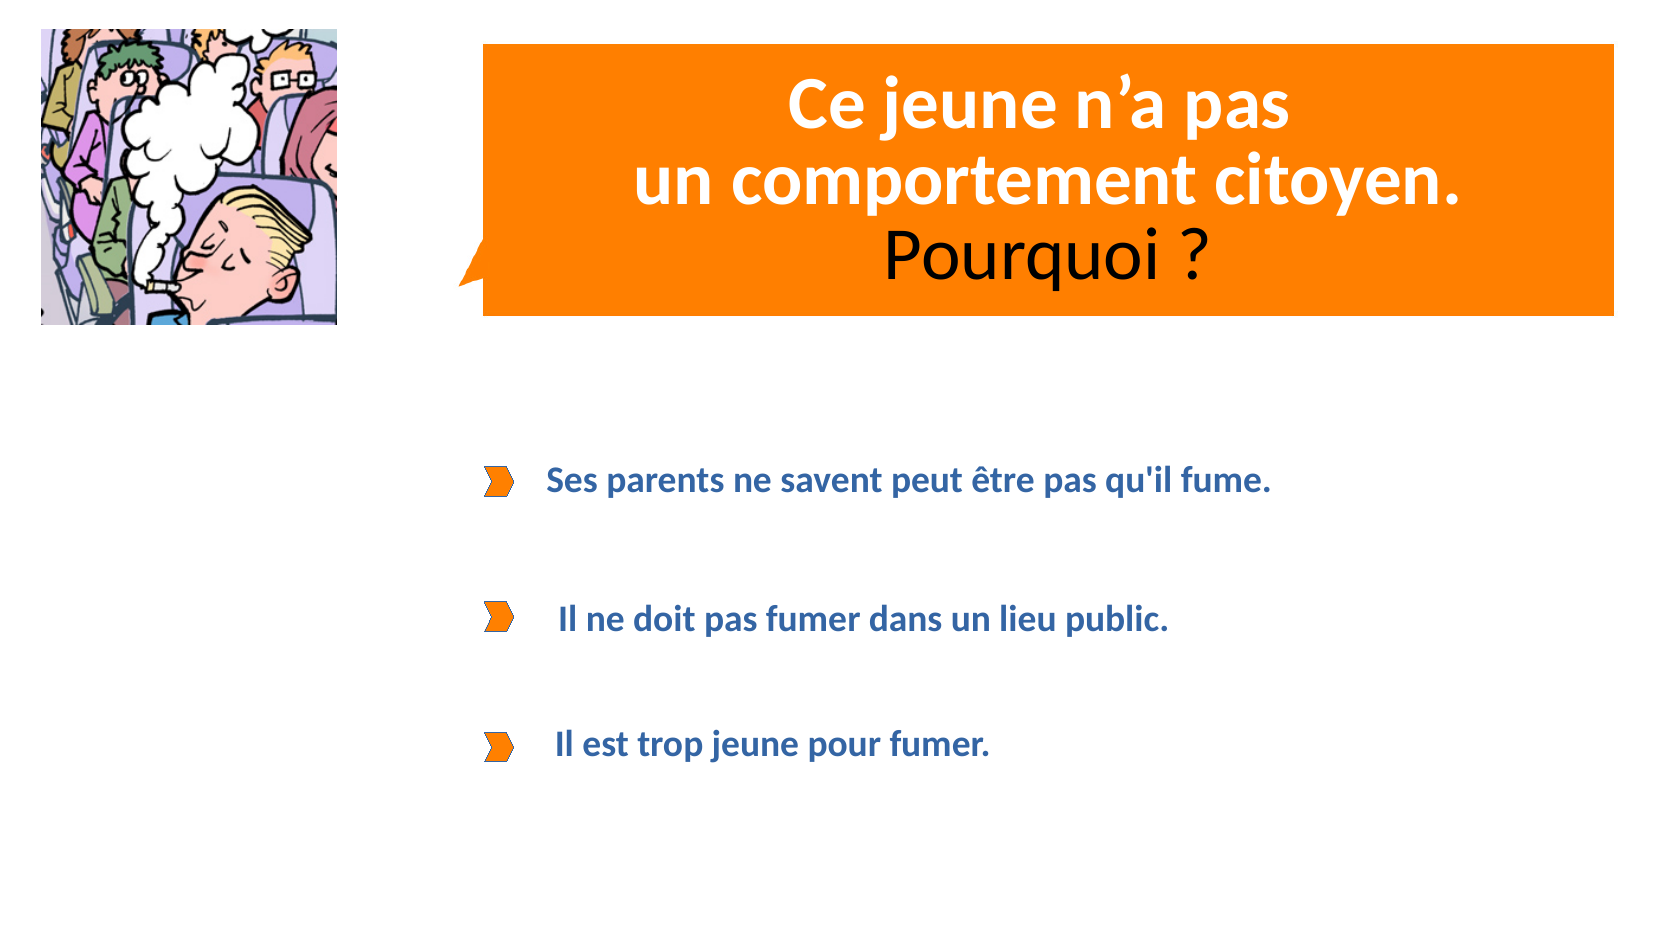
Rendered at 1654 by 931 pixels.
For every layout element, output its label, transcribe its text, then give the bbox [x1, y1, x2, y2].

text_box Il est trop jeune pour fumer. [531, 720, 1424, 774]
text_box Ce jeune n’a pas un comportement citoyen. Pourquoi ? [472, 65, 1625, 306]
picture [5, 0, 1654, 345]
text_box Il ne doit pas fumer dans un lieu public. [543, 595, 1613, 650]
text_box Ses parents ne savent peut être pas qu'il fume. [531, 456, 1424, 510]
text_box [484, 732, 514, 762]
text_box [484, 601, 514, 632]
text_box [484, 466, 514, 497]
